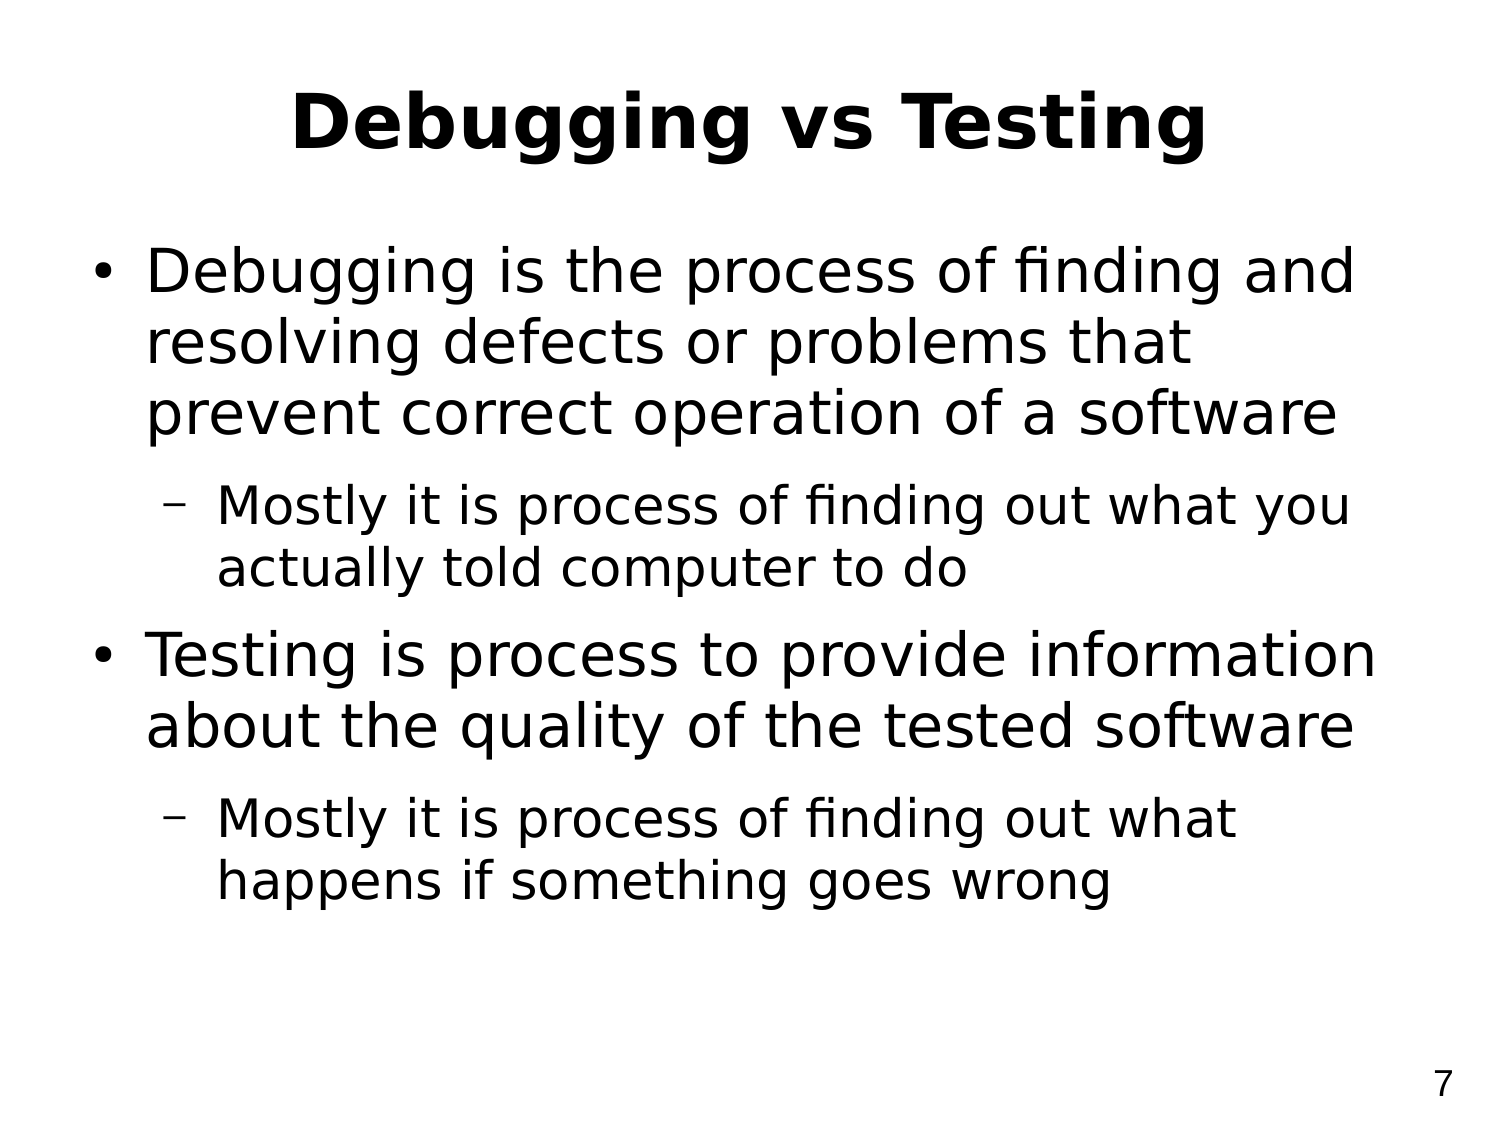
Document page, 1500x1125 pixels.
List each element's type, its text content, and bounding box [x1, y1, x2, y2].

title Debugging vs Testing [75, 56, 1425, 189]
list Debugging is the process of finding and resolving defects or problems that prevent correct operation of a software Mostly it is process of finding out what you actually told computer to do Testing is process to provide information about the quality of the tested software Mostly it is process of finding out what happens if something goes wrong [75, 236, 1425, 1093]
